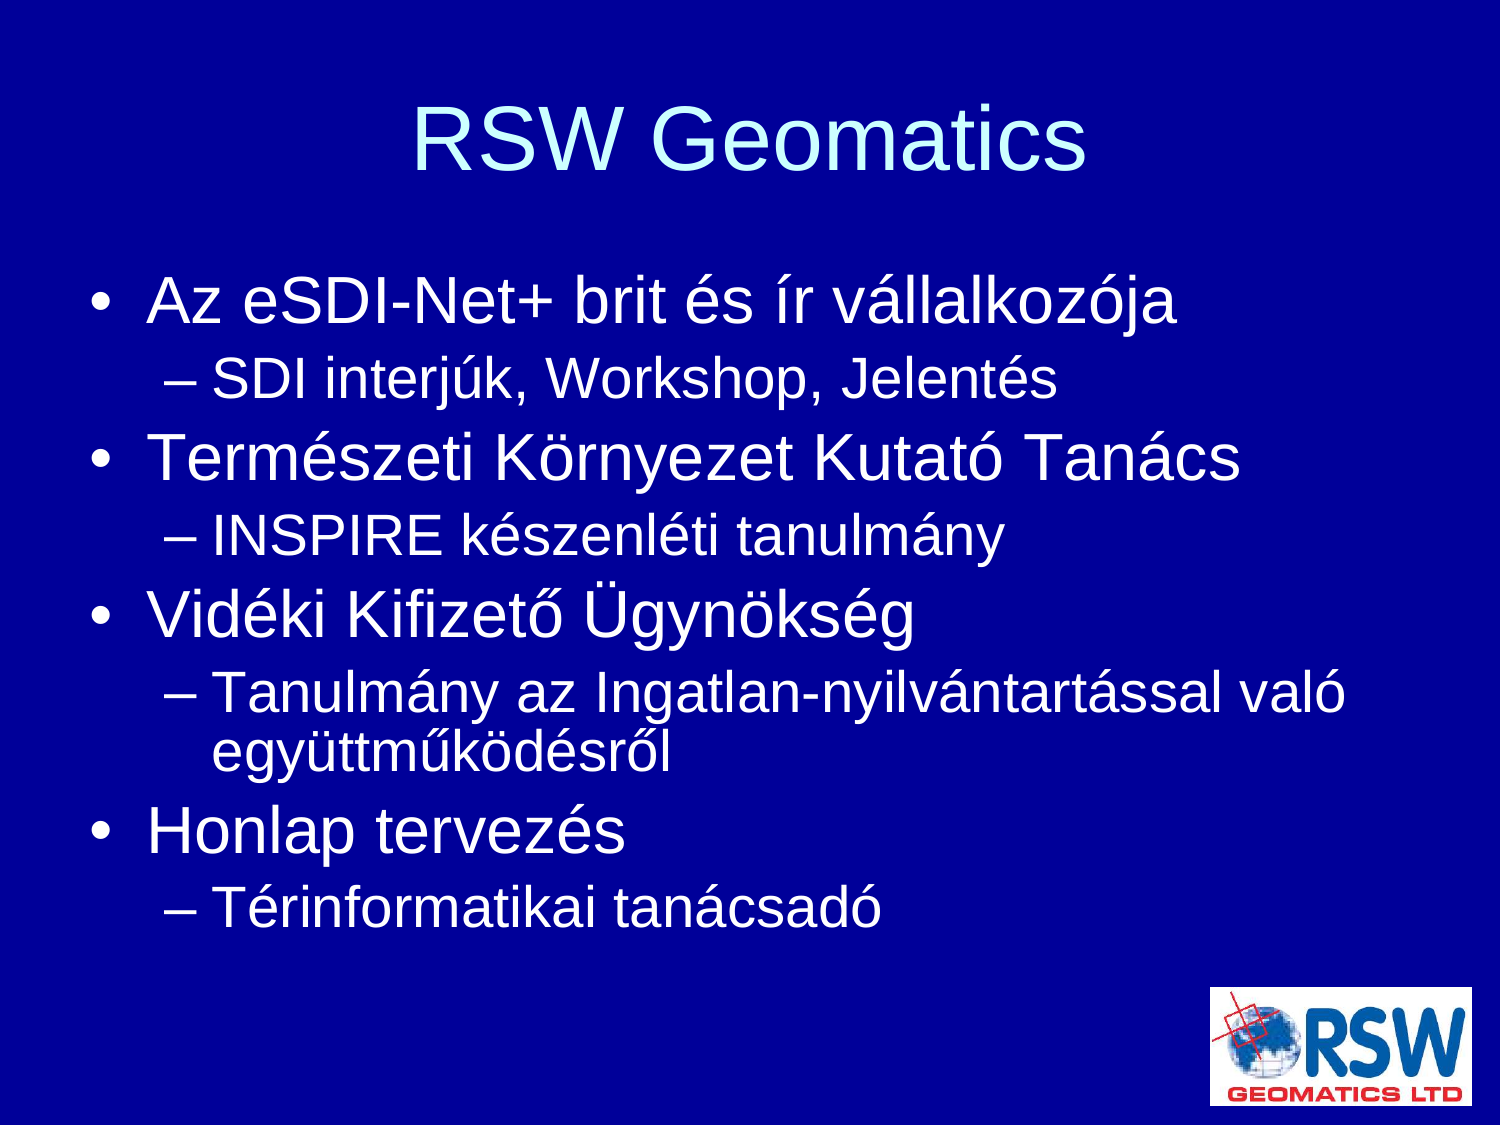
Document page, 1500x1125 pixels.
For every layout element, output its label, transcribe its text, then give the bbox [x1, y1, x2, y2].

title RSW Geomatics [75, 45, 1426, 233]
picture [1210, 987, 1472, 1106]
list Az eSDI-Net+ brit és ír vállalkozója SDI interjúk, Workshop, Jelentés Természeti Környezet Kutató Tanács INSPIRE készenléti tanulmány Vidéki Kifizető Ügynökség Tanulmány az Ingatlan-nyilvántartással való együttműködésről Honlap tervezés Térinformatikai tanácsadó [75, 262, 1426, 1005]
